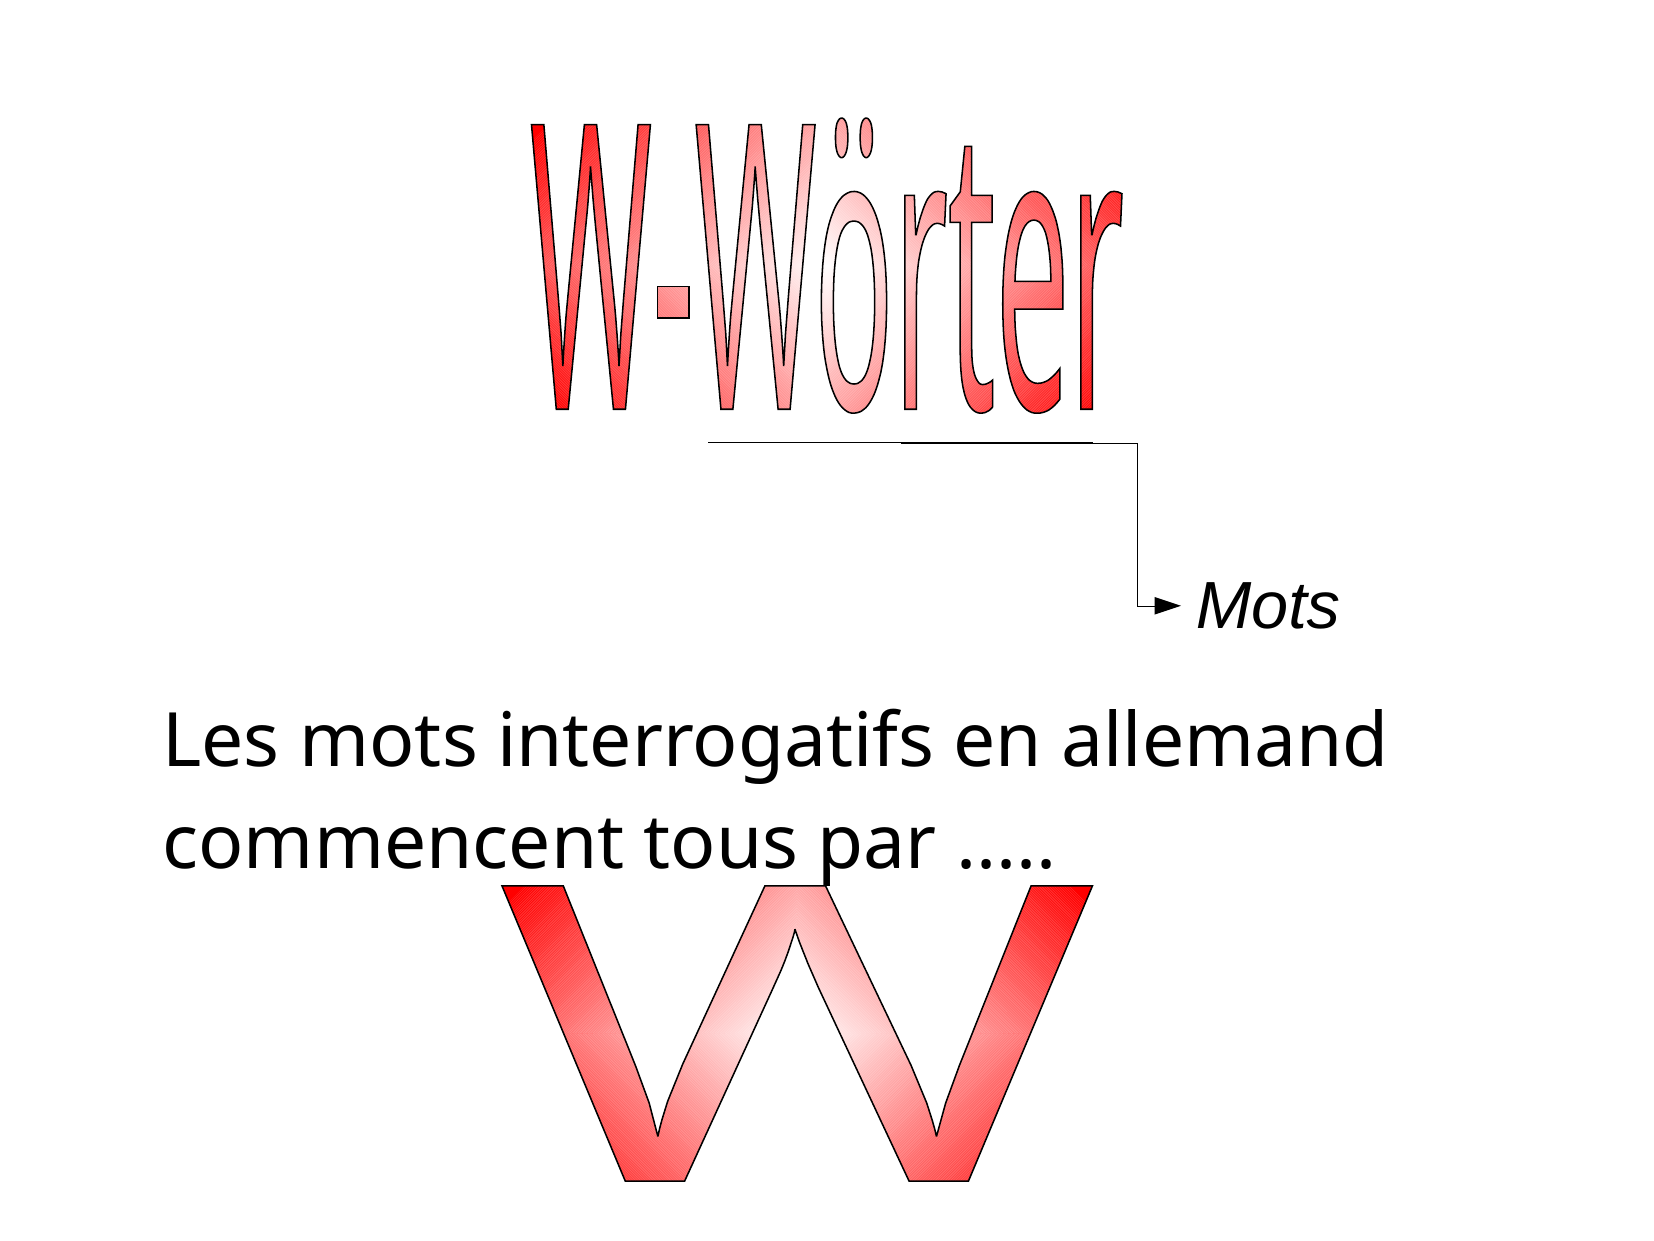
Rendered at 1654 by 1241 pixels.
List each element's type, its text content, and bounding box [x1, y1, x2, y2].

text_box W-Wörter [1080, 191, 1122, 410]
text_box W-Wörter [950, 146, 993, 414]
text_box W-Wörter [657, 286, 690, 318]
text_box Les mots interrogatifs en allemand commencent tous par ..... [147, 679, 1536, 860]
text_box W-Wörter [835, 118, 848, 158]
text_box W-Wörter [904, 191, 947, 410]
text_box W-Wörter [531, 124, 651, 410]
text_box W-Wörter [860, 118, 873, 158]
text_box Mots [1181, 561, 1506, 651]
text_box W-Wörter [1002, 191, 1063, 414]
text_box W-Wörter [821, 191, 887, 414]
text_box W [501, 885, 1093, 1182]
text_box W-Wörter [696, 124, 816, 410]
